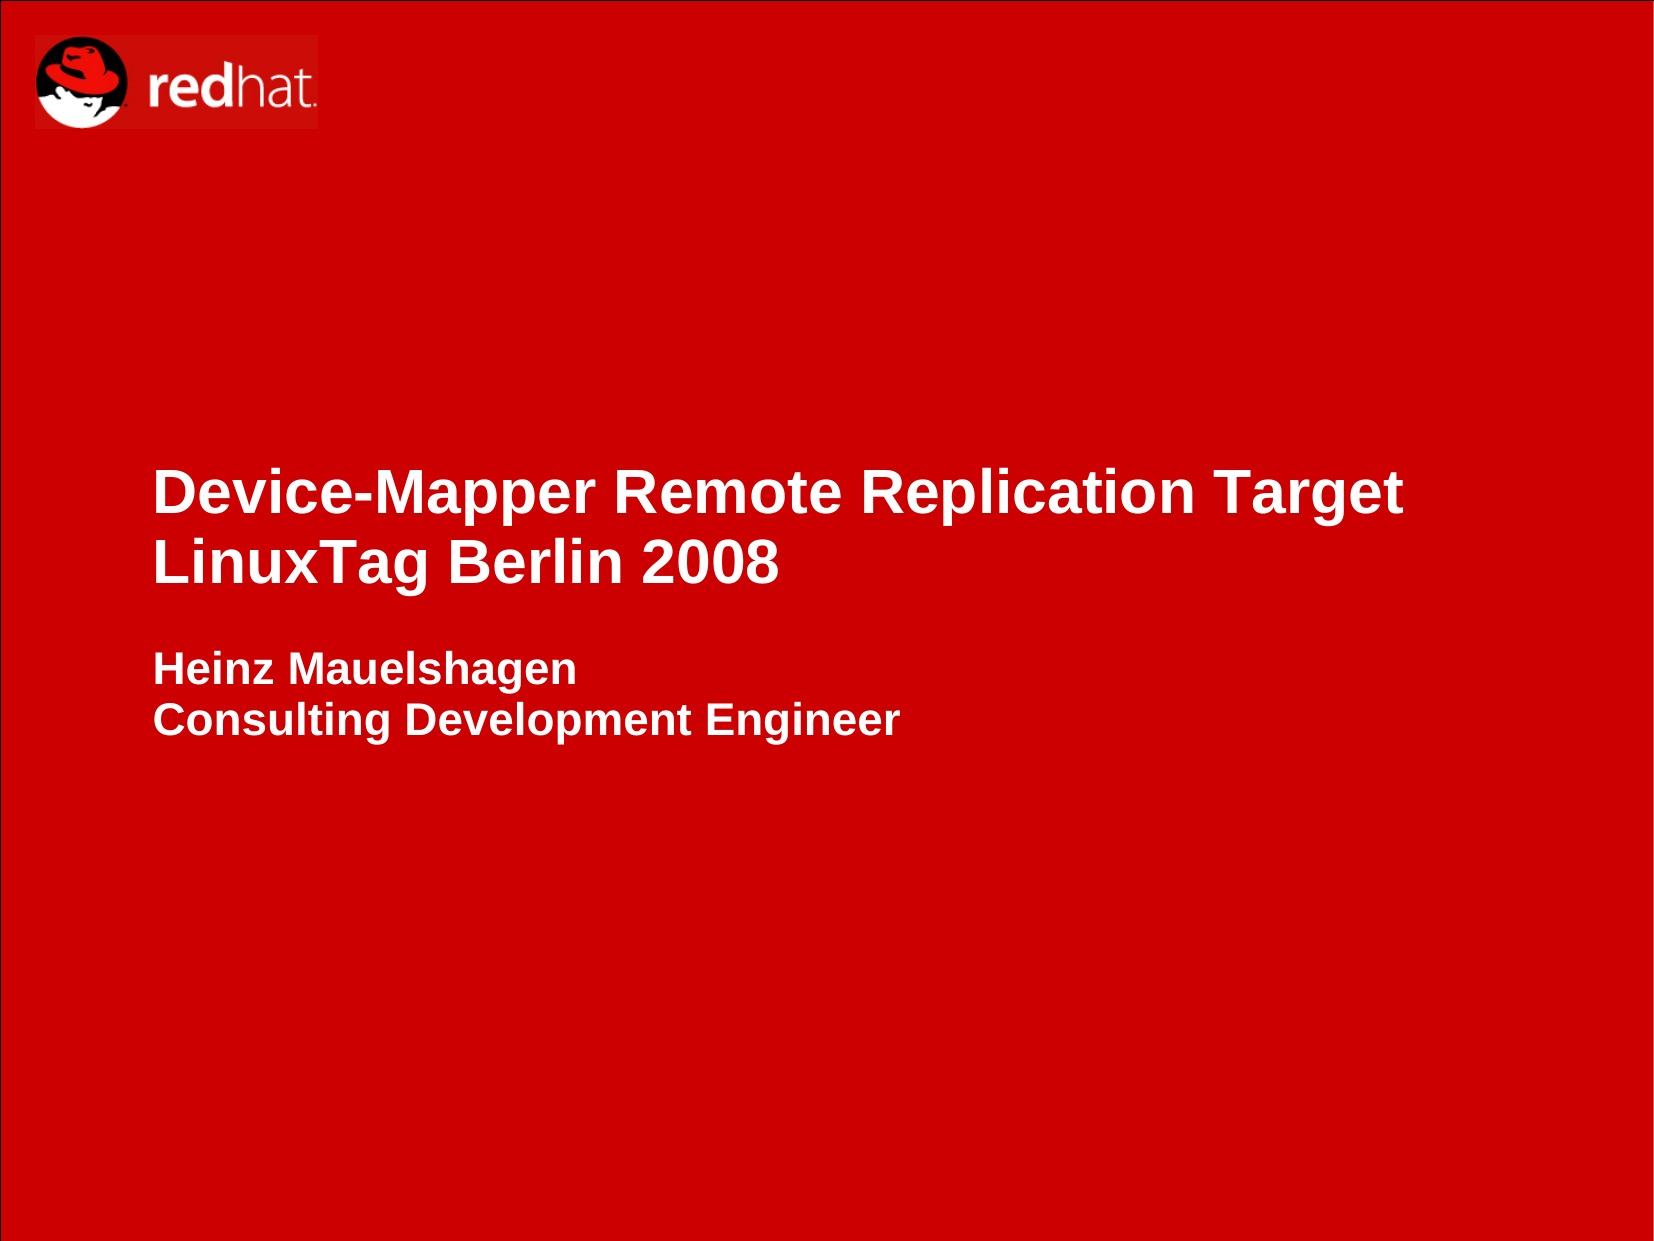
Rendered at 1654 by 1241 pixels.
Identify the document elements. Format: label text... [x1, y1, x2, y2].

text_box Device-Mapper Remote Replication Target LinuxTag Berlin 2008 Heinz Mauelshagen Consulting Development Engineer [152, 457, 1408, 908]
text_box [148, 640, 474, 825]
picture [35, 35, 318, 129]
